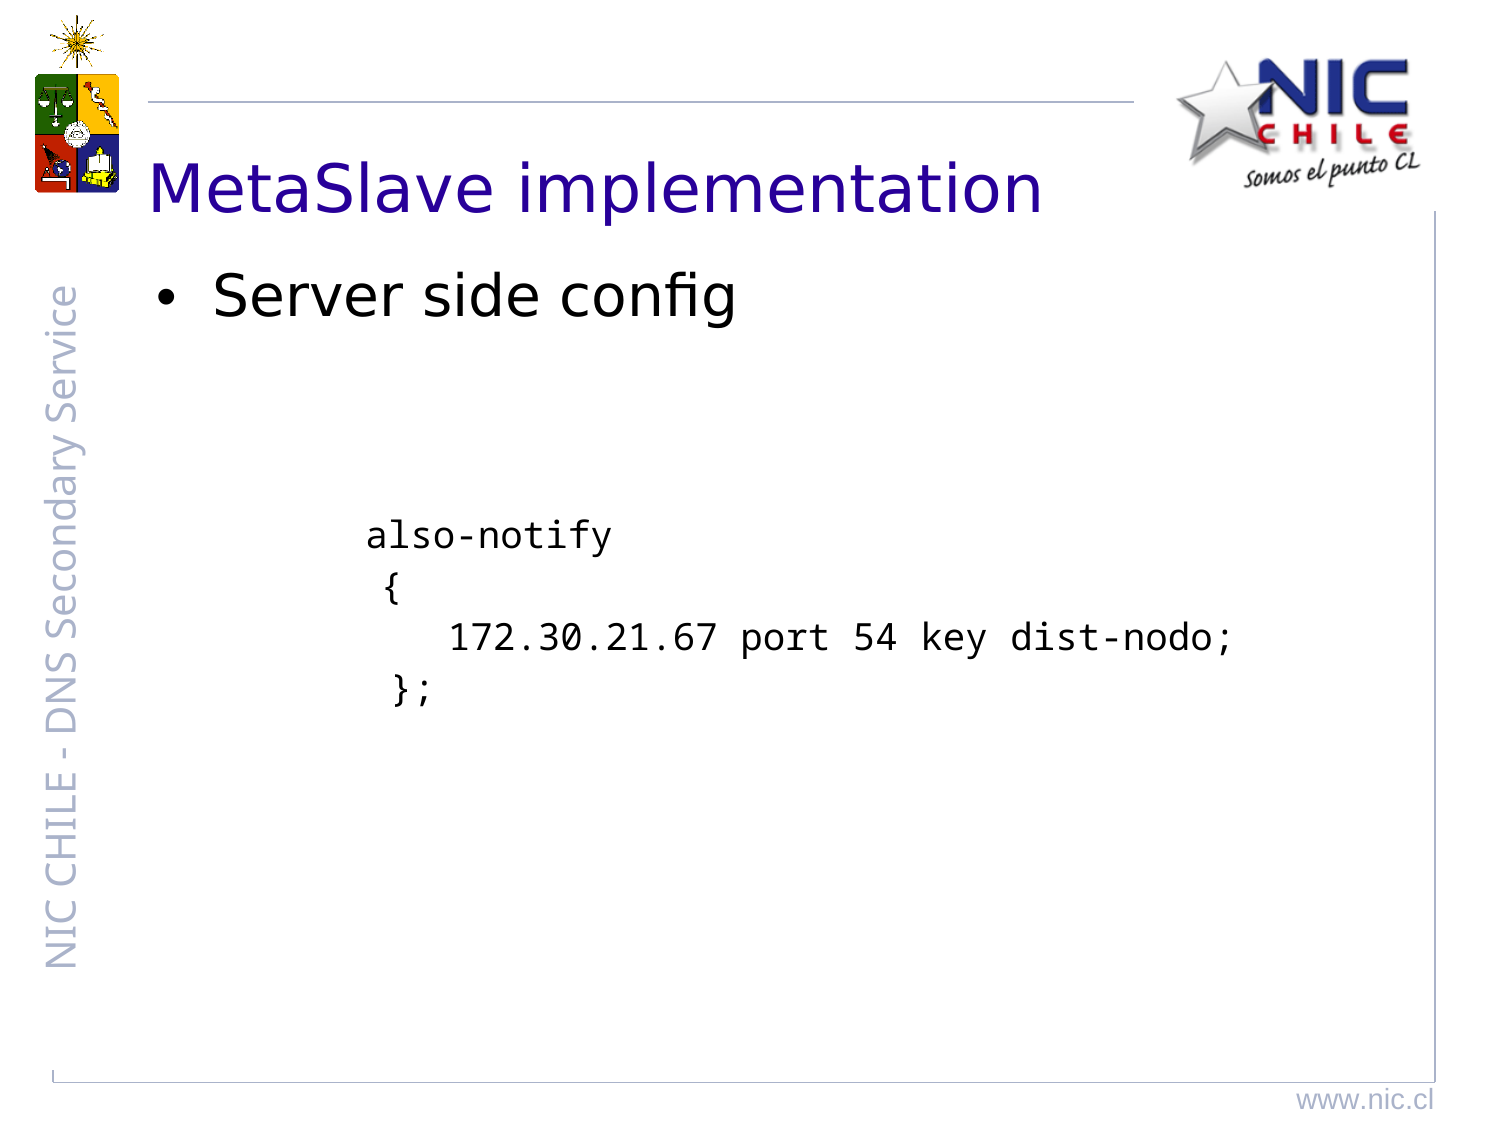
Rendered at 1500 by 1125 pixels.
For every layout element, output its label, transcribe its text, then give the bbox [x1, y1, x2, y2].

text_box [147, 113, 1353, 281]
list Server side config [100, 262, 1426, 1006]
picture [30, 9, 124, 199]
picture [1134, 37, 1463, 211]
text_box also-notify { 172.30.21.67 port 54 key dist-nodo; }; [262, 450, 1276, 788]
text_box [338, 476, 864, 547]
